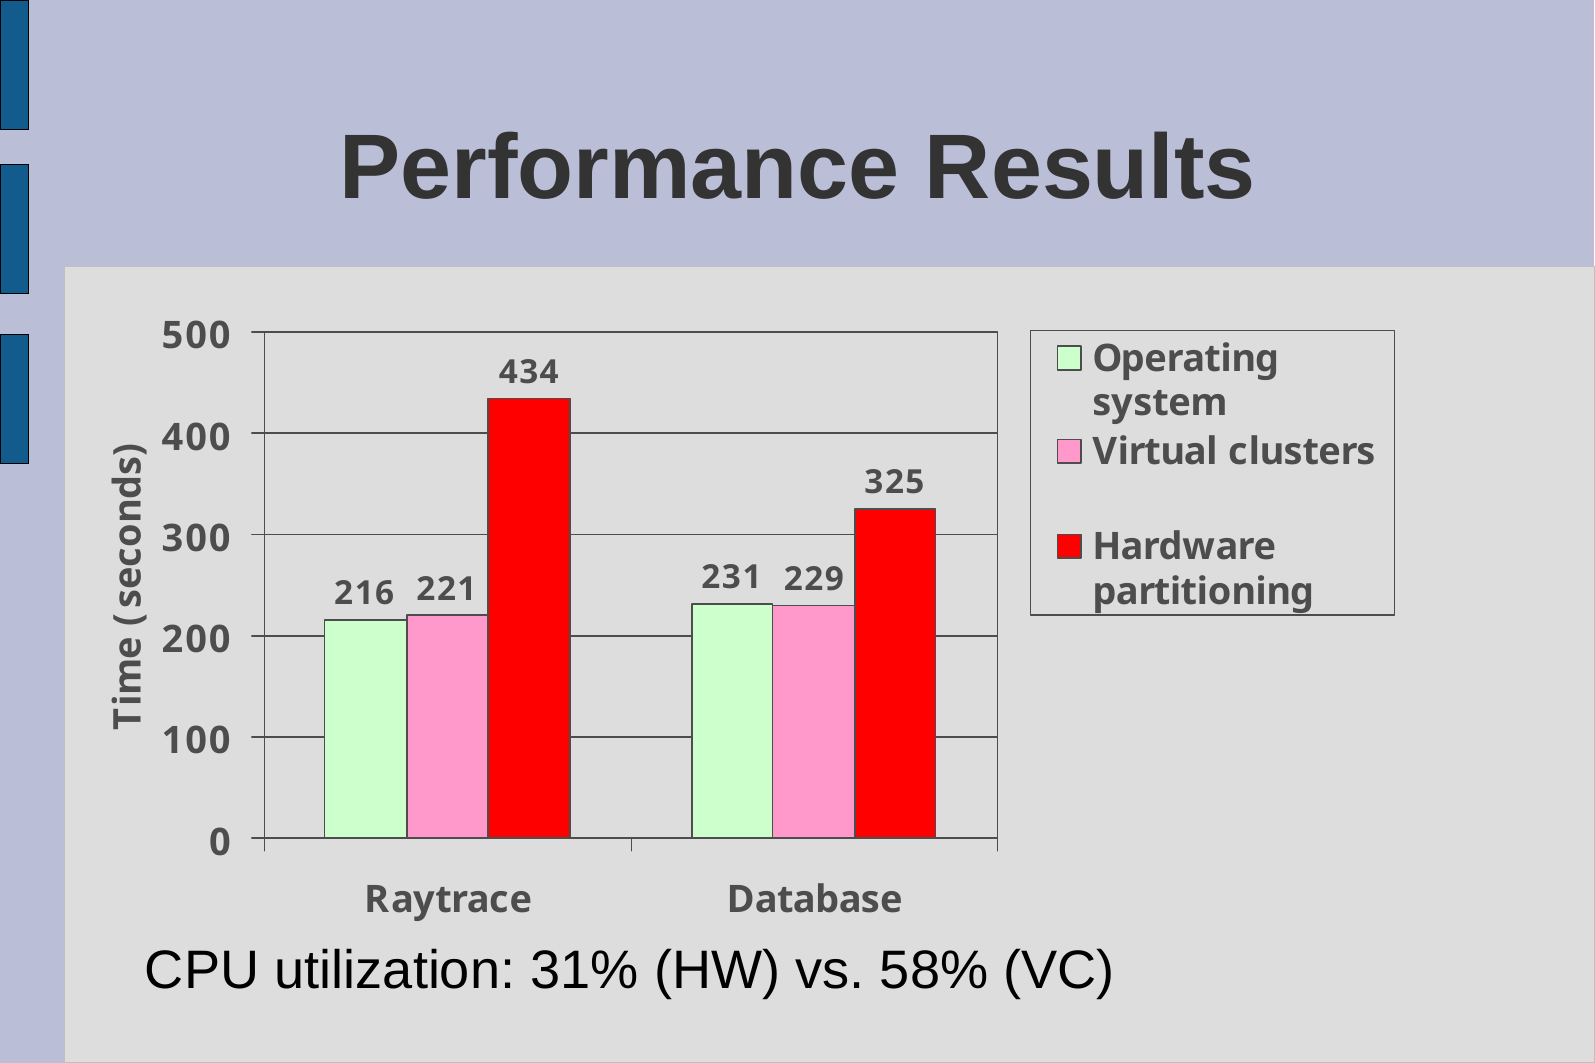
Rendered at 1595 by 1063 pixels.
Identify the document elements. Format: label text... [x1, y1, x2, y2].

title Performance Results [117, 78, 1479, 256]
list CPU utilization: 31% (HW) vs. 58% (VC) [112, 937, 1444, 1063]
chart [66, 275, 1405, 953]
